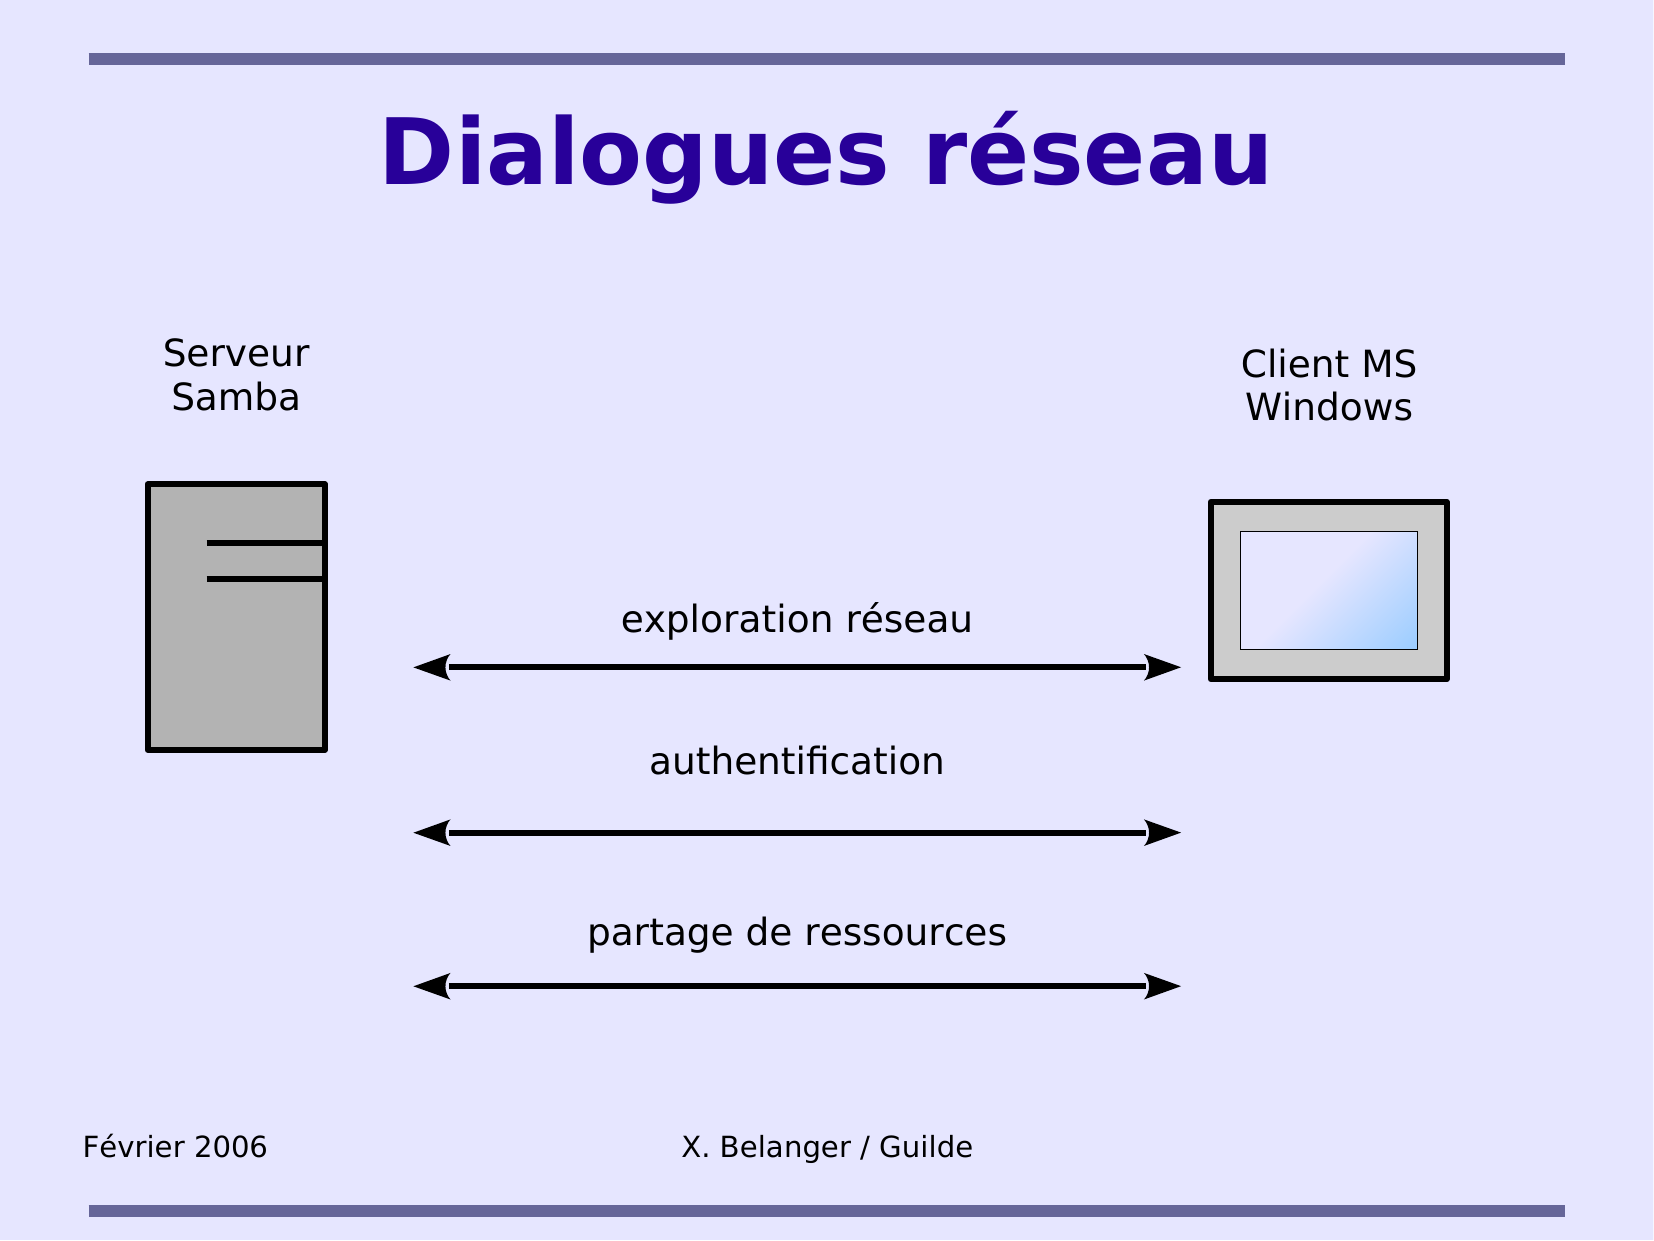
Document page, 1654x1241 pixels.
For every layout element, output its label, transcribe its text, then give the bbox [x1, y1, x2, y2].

text_box partage de ressources [413, 903, 1182, 962]
text_box Client MS Windows [1196, 335, 1462, 438]
text_box [1210, 501, 1447, 680]
text_box Serveur Samba [88, 324, 384, 427]
text_box exploration réseau [413, 590, 1182, 649]
title Dialogues réseau [82, 49, 1571, 257]
text_box authentification [413, 732, 1182, 791]
text_box [147, 484, 325, 751]
